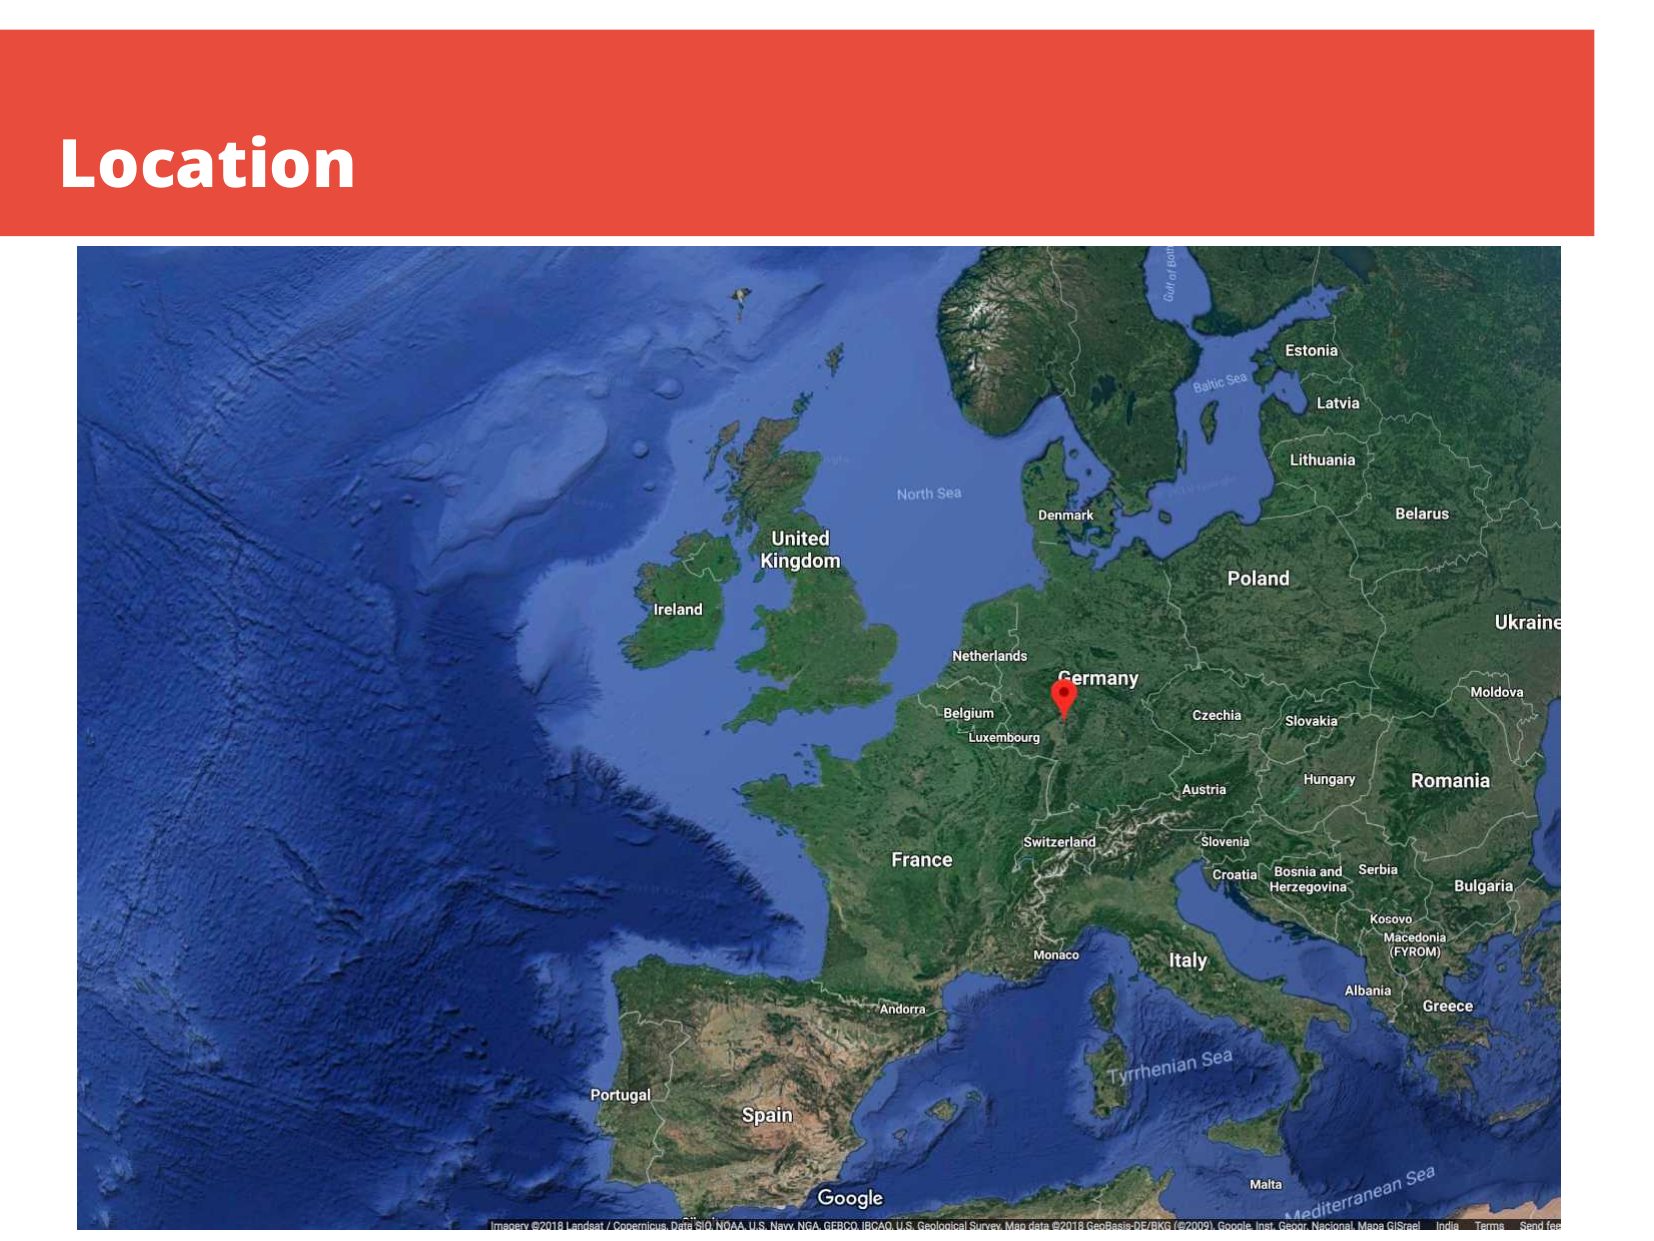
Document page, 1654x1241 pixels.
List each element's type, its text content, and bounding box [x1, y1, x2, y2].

title Location [59, 59, 1595, 207]
picture [77, 246, 1561, 1230]
